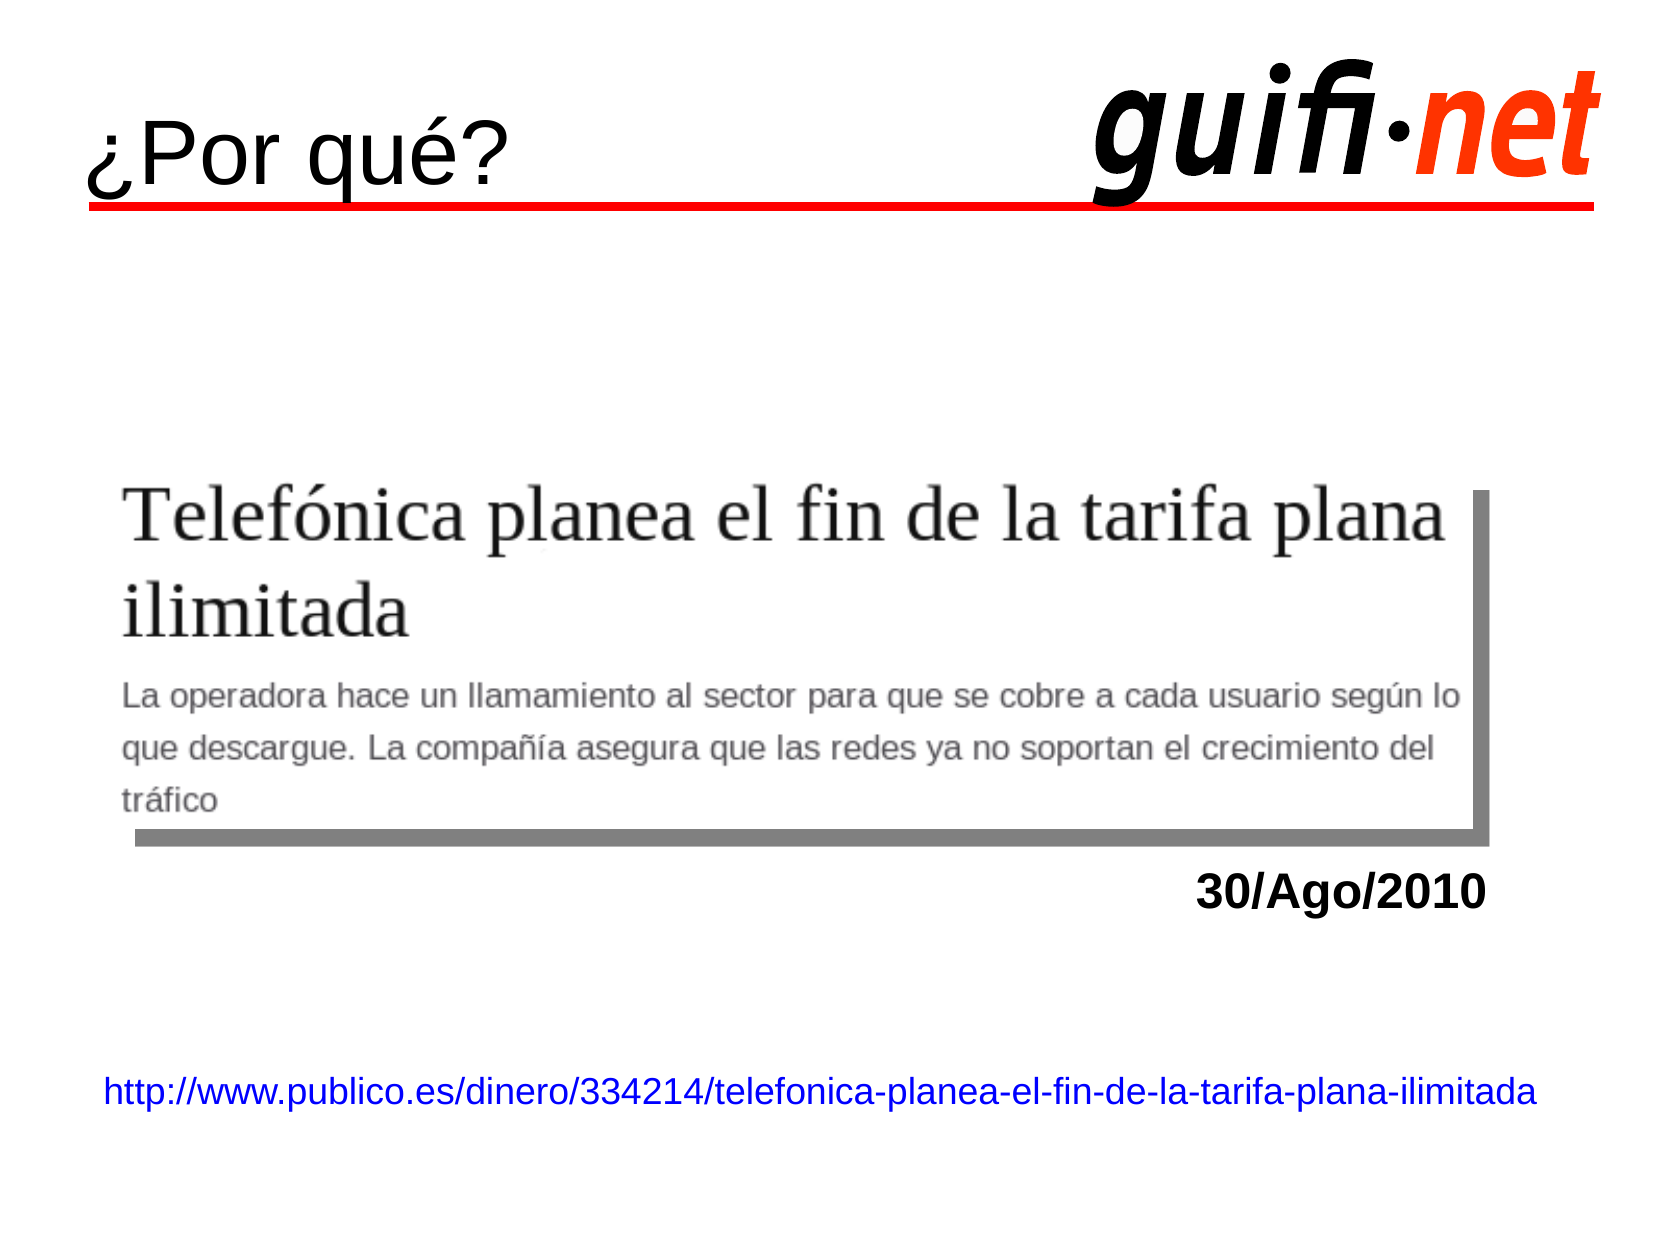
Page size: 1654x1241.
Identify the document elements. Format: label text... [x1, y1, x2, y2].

picture [118, 472, 1473, 829]
text_box http://www.publico.es/dinero/334214/telefonica-planea-el-fin-de-la-tarifa-plana-ilimitada [88, 1062, 1595, 1120]
title ¿Por qué? [82, 49, 1571, 257]
text_box 30/Ago/2010 [1181, 856, 1654, 927]
